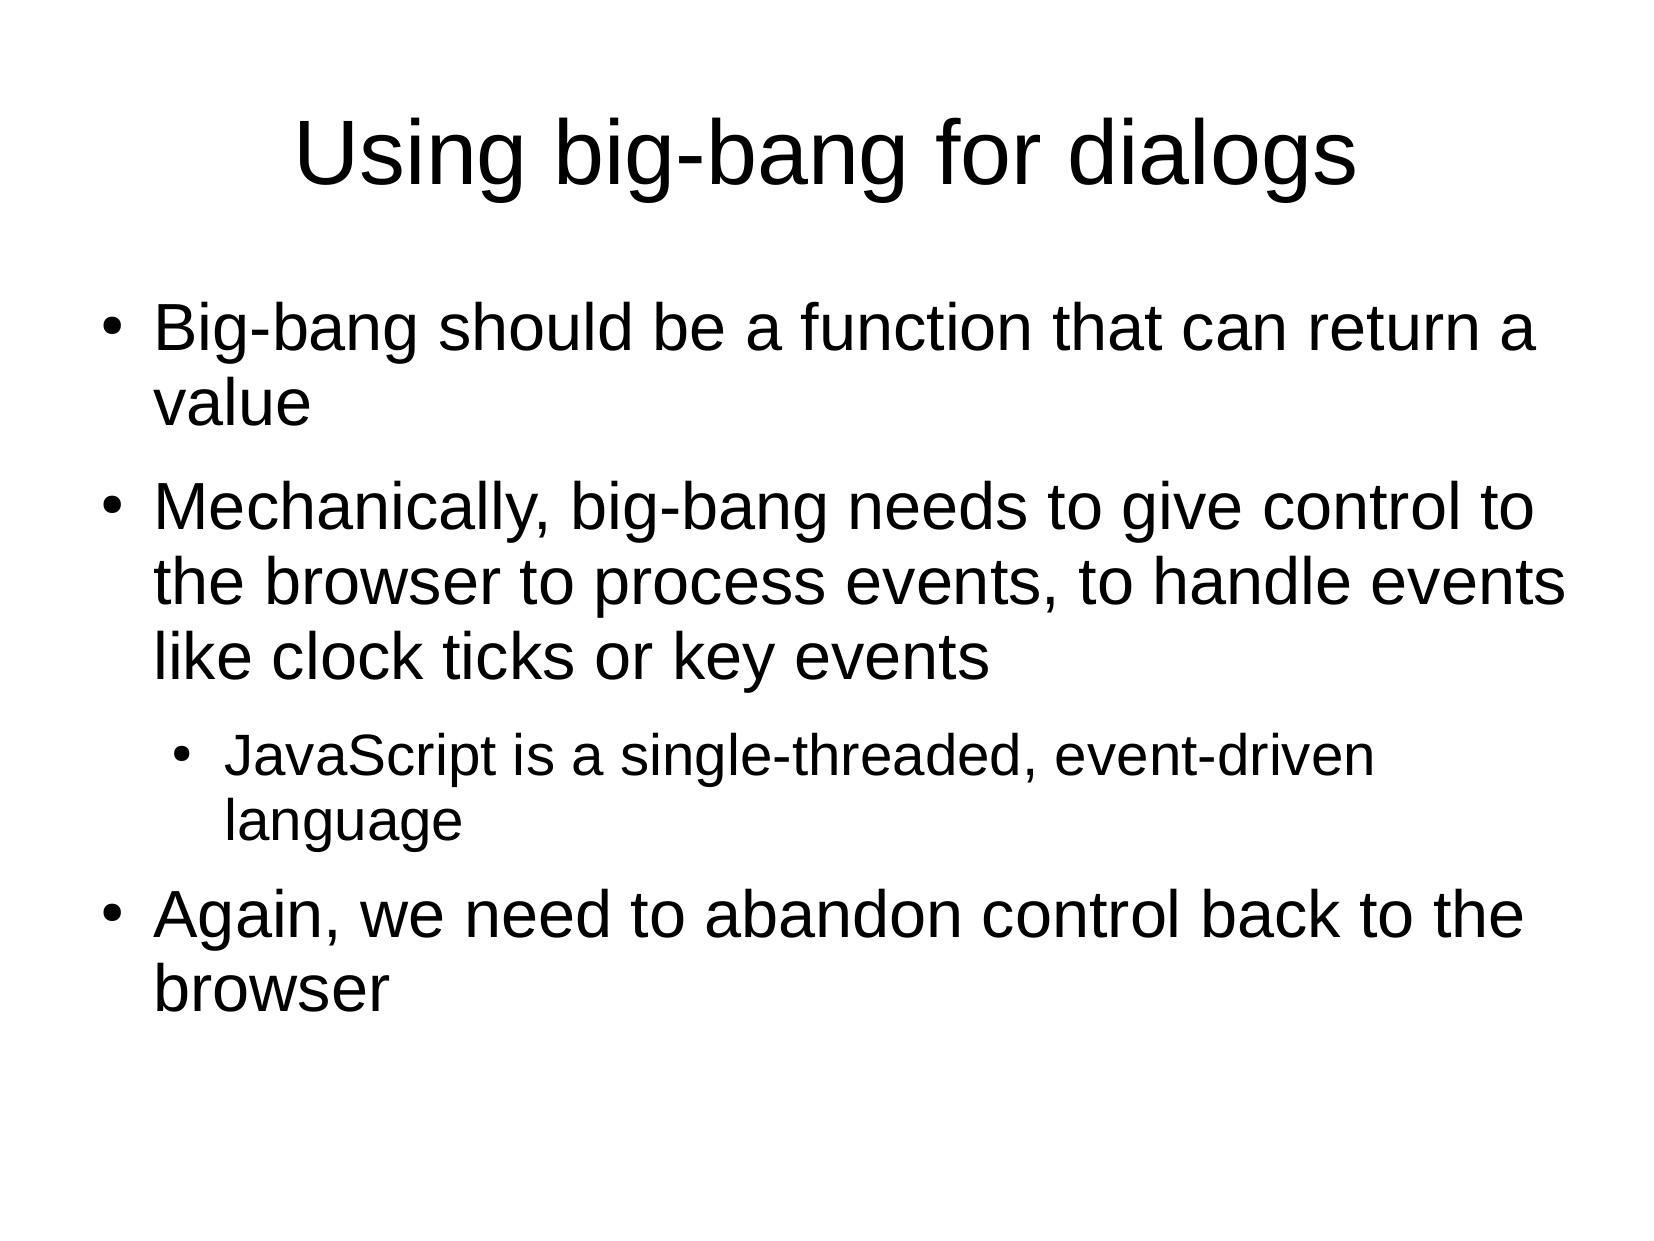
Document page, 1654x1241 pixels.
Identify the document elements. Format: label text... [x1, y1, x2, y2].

title Using big-bang for dialogs [82, 56, 1571, 250]
list Big-bang should be a function that can return a value Mechanically, big-bang needs to give control to the browser to process events, to handle events like clock ticks or key events JavaScript is a single-threaded, event-driven language Again, we need to abandon control back to the browser [82, 290, 1571, 1109]
